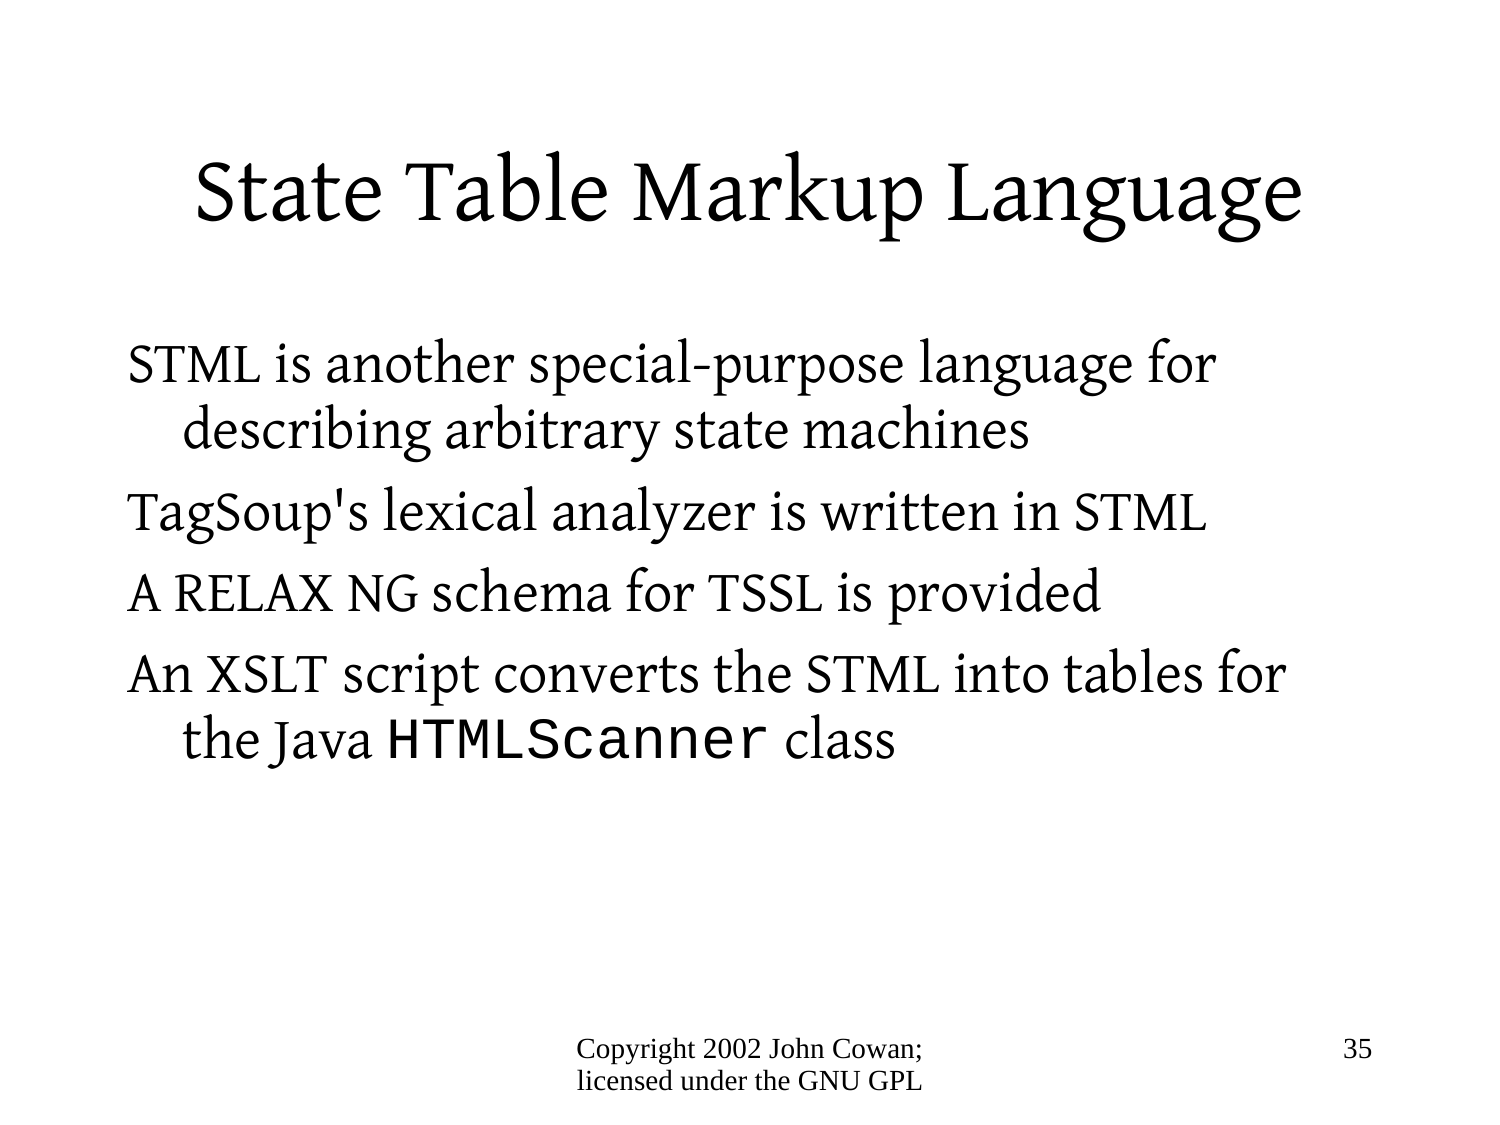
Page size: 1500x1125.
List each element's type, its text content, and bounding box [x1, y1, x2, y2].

text_box 35 [1074, 1025, 1388, 1074]
title State Table Markup Language [112, 99, 1388, 288]
text_box Copyright 2002 John Cowan; licensed under the GNU GPL [512, 1025, 988, 1107]
list STML is another special-purpose language for describing arbitrary state machines TagSoup's lexical analyzer is written in STML A RELAX NG schema for TSSL is provided An XSLT script converts the STML into tables for the Java HTMLScanner class [112, 324, 1388, 1023]
